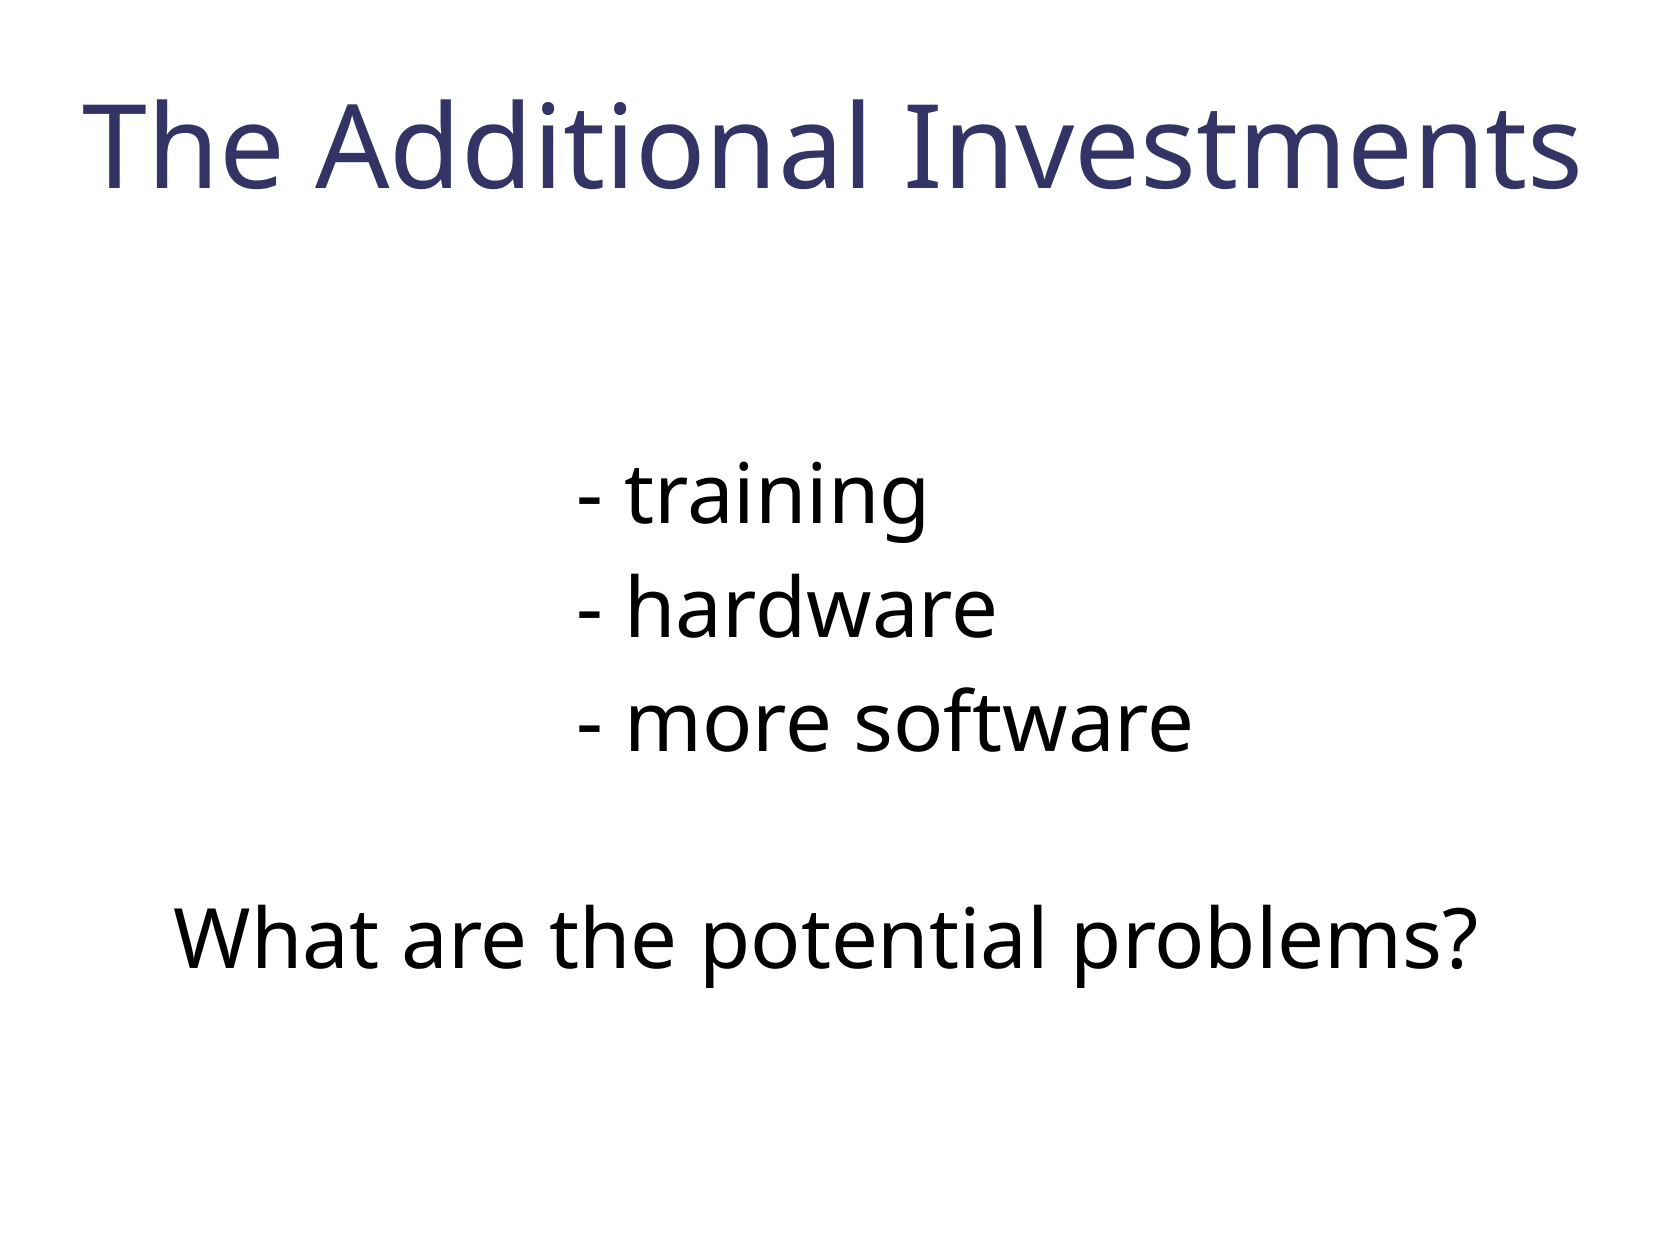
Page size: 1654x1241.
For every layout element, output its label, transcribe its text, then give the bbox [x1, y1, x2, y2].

title The Additional Investments [0, 47, 1654, 240]
subtitle - training - hardware - more software [576, 431, 1571, 779]
text_box What are the potential problems? [0, 851, 1654, 1022]
